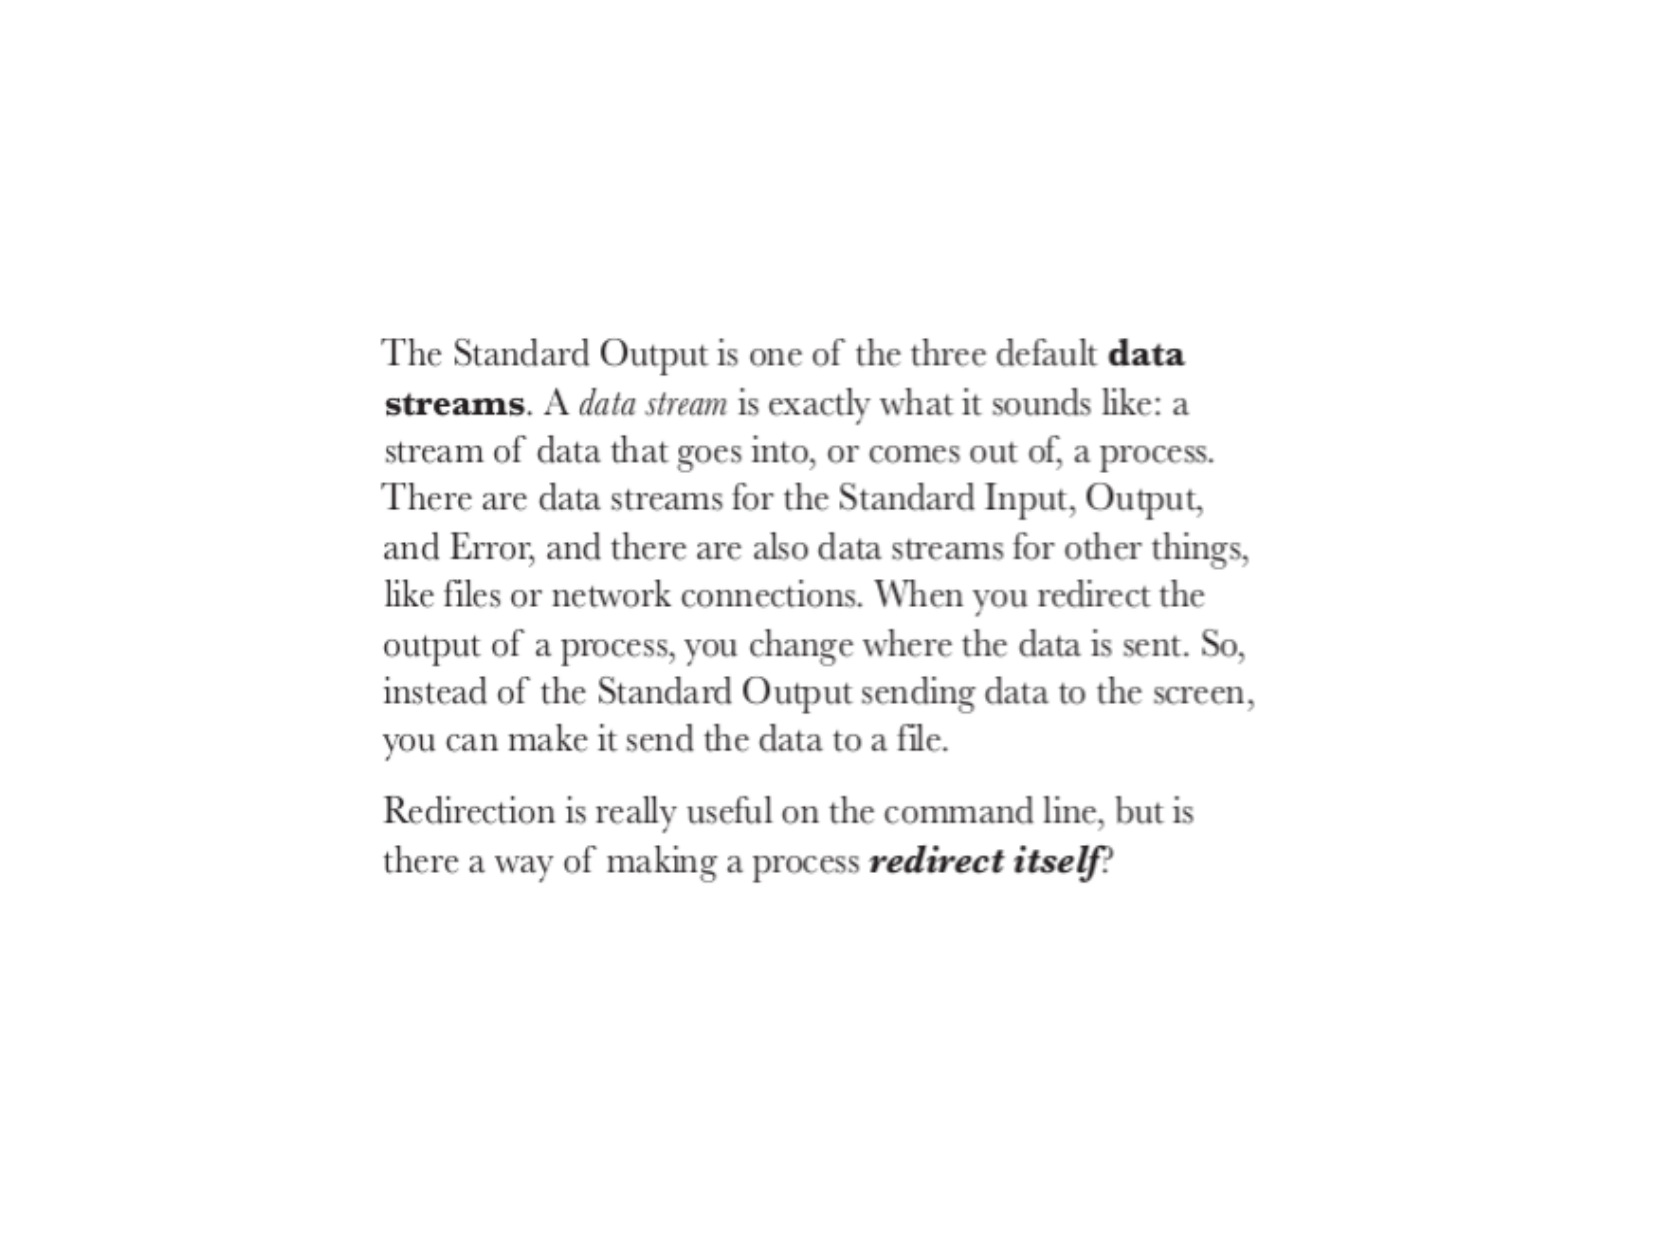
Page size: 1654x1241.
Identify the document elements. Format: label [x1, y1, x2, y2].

picture [366, 271, 1276, 945]
